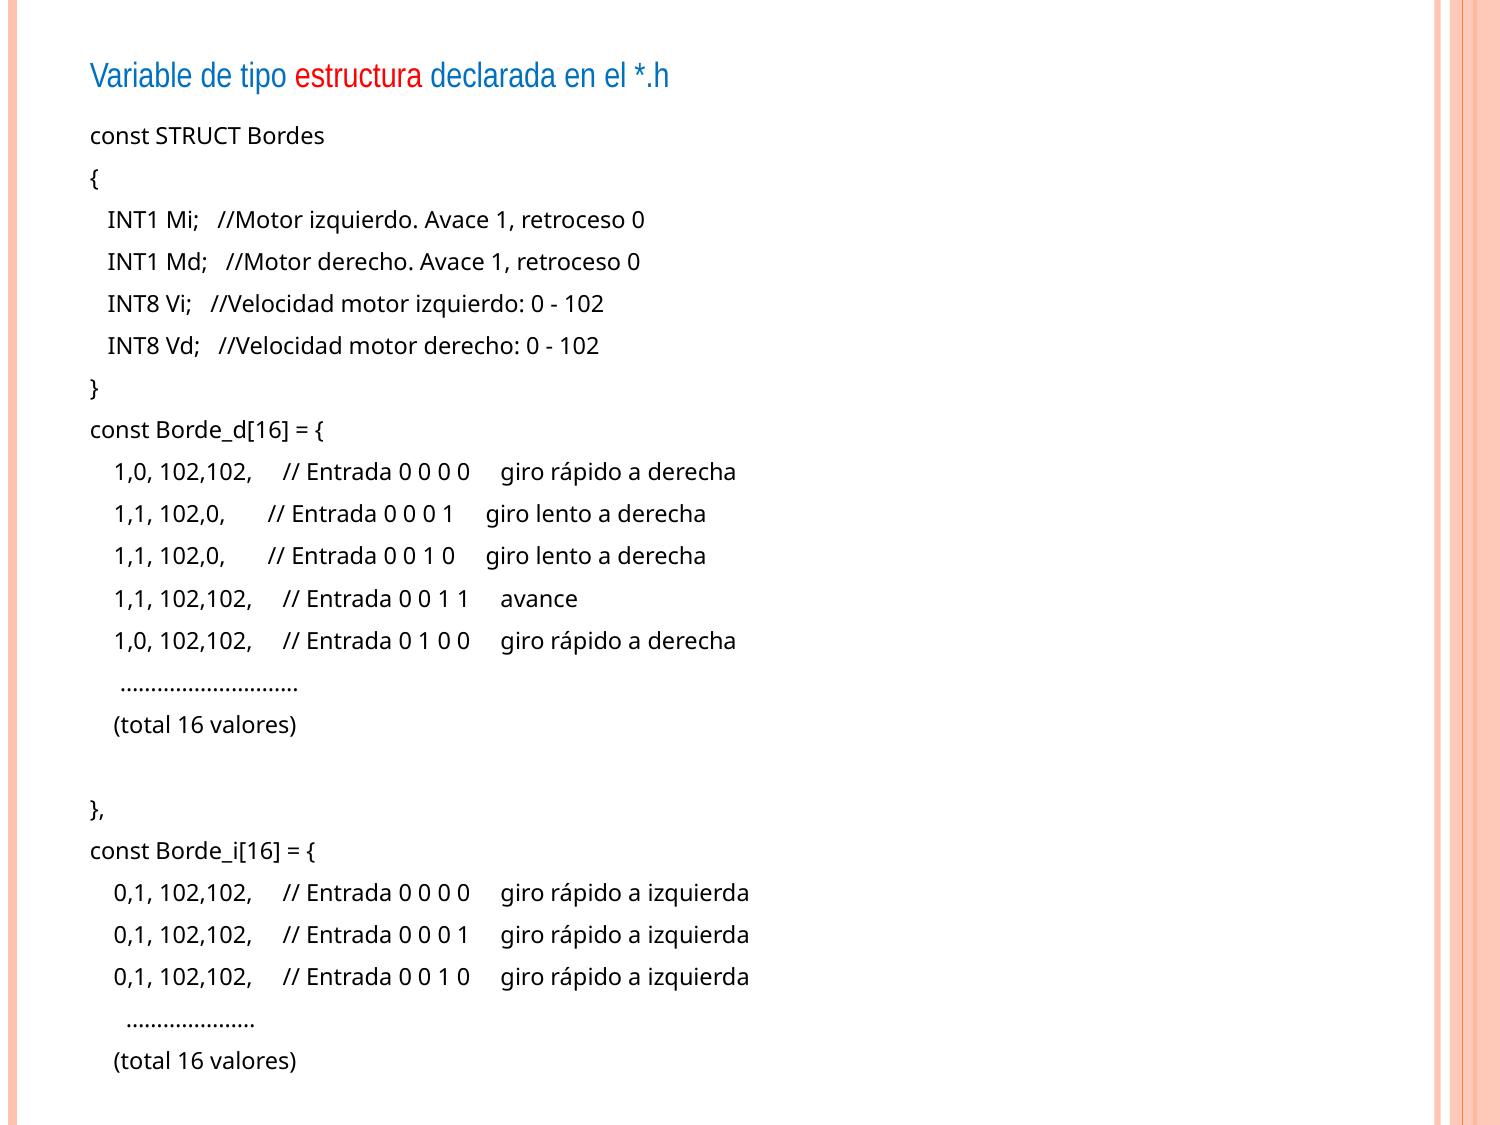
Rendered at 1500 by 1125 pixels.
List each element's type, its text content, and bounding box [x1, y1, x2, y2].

title Variable de tipo estructura declarada en el *.h [75, 45, 1300, 102]
list const STRUCT Bordes { INT1 Mi; //Motor izquierdo. Avace 1, retroceso 0 INT1 Md; //Motor derecho. Avace 1, retroceso 0 INT8 Vi; //Velocidad motor izquierdo: 0 - 102 INT8 Vd; //Velocidad motor derecho: 0 - 102 } const Borde_d[16] = { 1,0, 102,102, // Entrada 0 0 0 0 giro rápido a derecha 1,1, 102,0, // Entrada 0 0 0 1 giro lento a derecha 1,1, 102,0, // Entrada 0 0 1 0 giro lento a derecha 1,1, 102,102, // Entrada 0 0 1 1 avance 1,0, 102,102, // Entrada 0 1 0 0 giro rápido a derecha ……………………….. (total 16 valores) }, const Borde_i[16] = { 0,1, 102,102, // Entrada 0 0 0 0 giro rápido a izquierda 0,1, 102,102, // Entrada 0 0 0 1 giro rápido a izquierda 0,1, 102,102, // Entrada 0 0 1 0 giro rápido a izquierda ………………… (total 16 valores) [75, 113, 1300, 1094]
